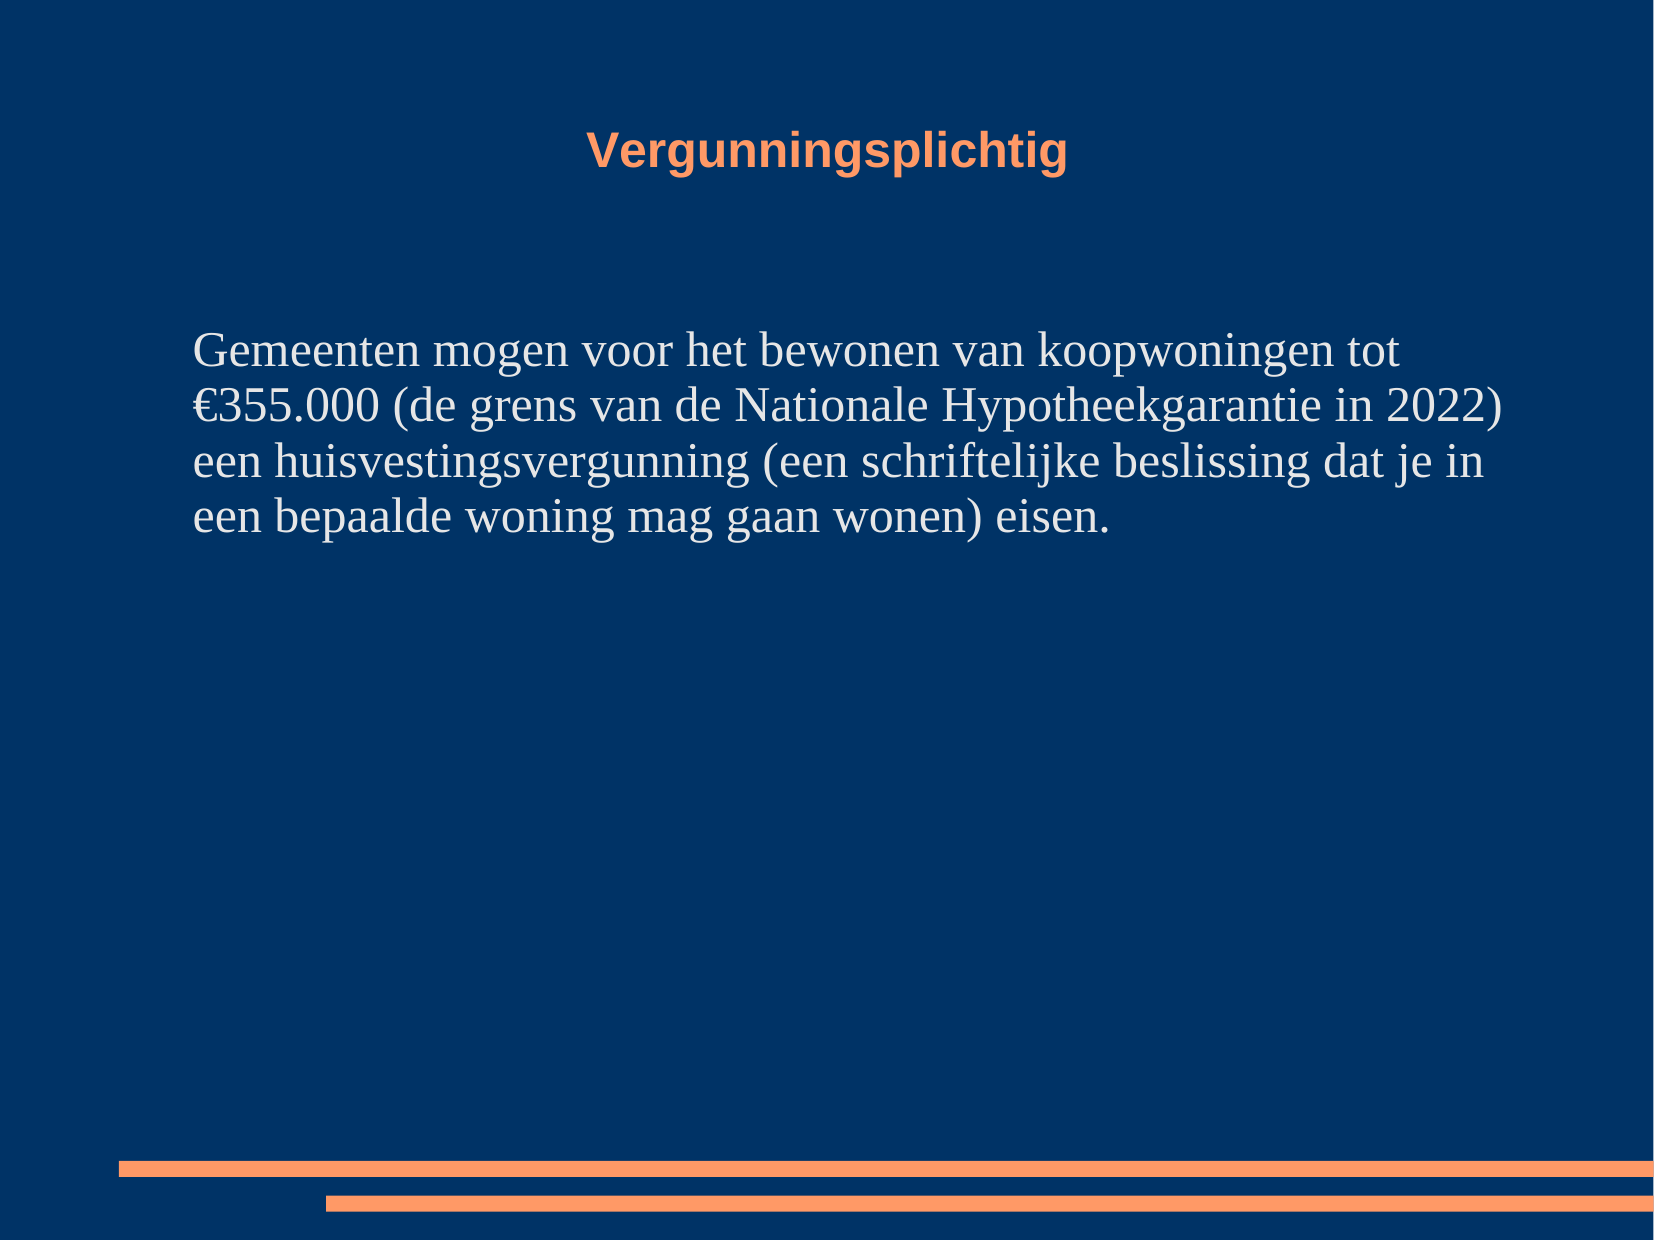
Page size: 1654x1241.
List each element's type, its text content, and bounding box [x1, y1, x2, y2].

title Vergunningsplichtig [121, 46, 1534, 254]
list Gemeenten mogen voor het bewonen van koopwoningen tot €355.000 (de grens van de Nationale Hypotheekgarantie in 2022) een huisvestingsvergunning (een schriftelijke beslissing dat je in een bepaalde woning mag gaan wonen) eisen. [121, 322, 1561, 1132]
